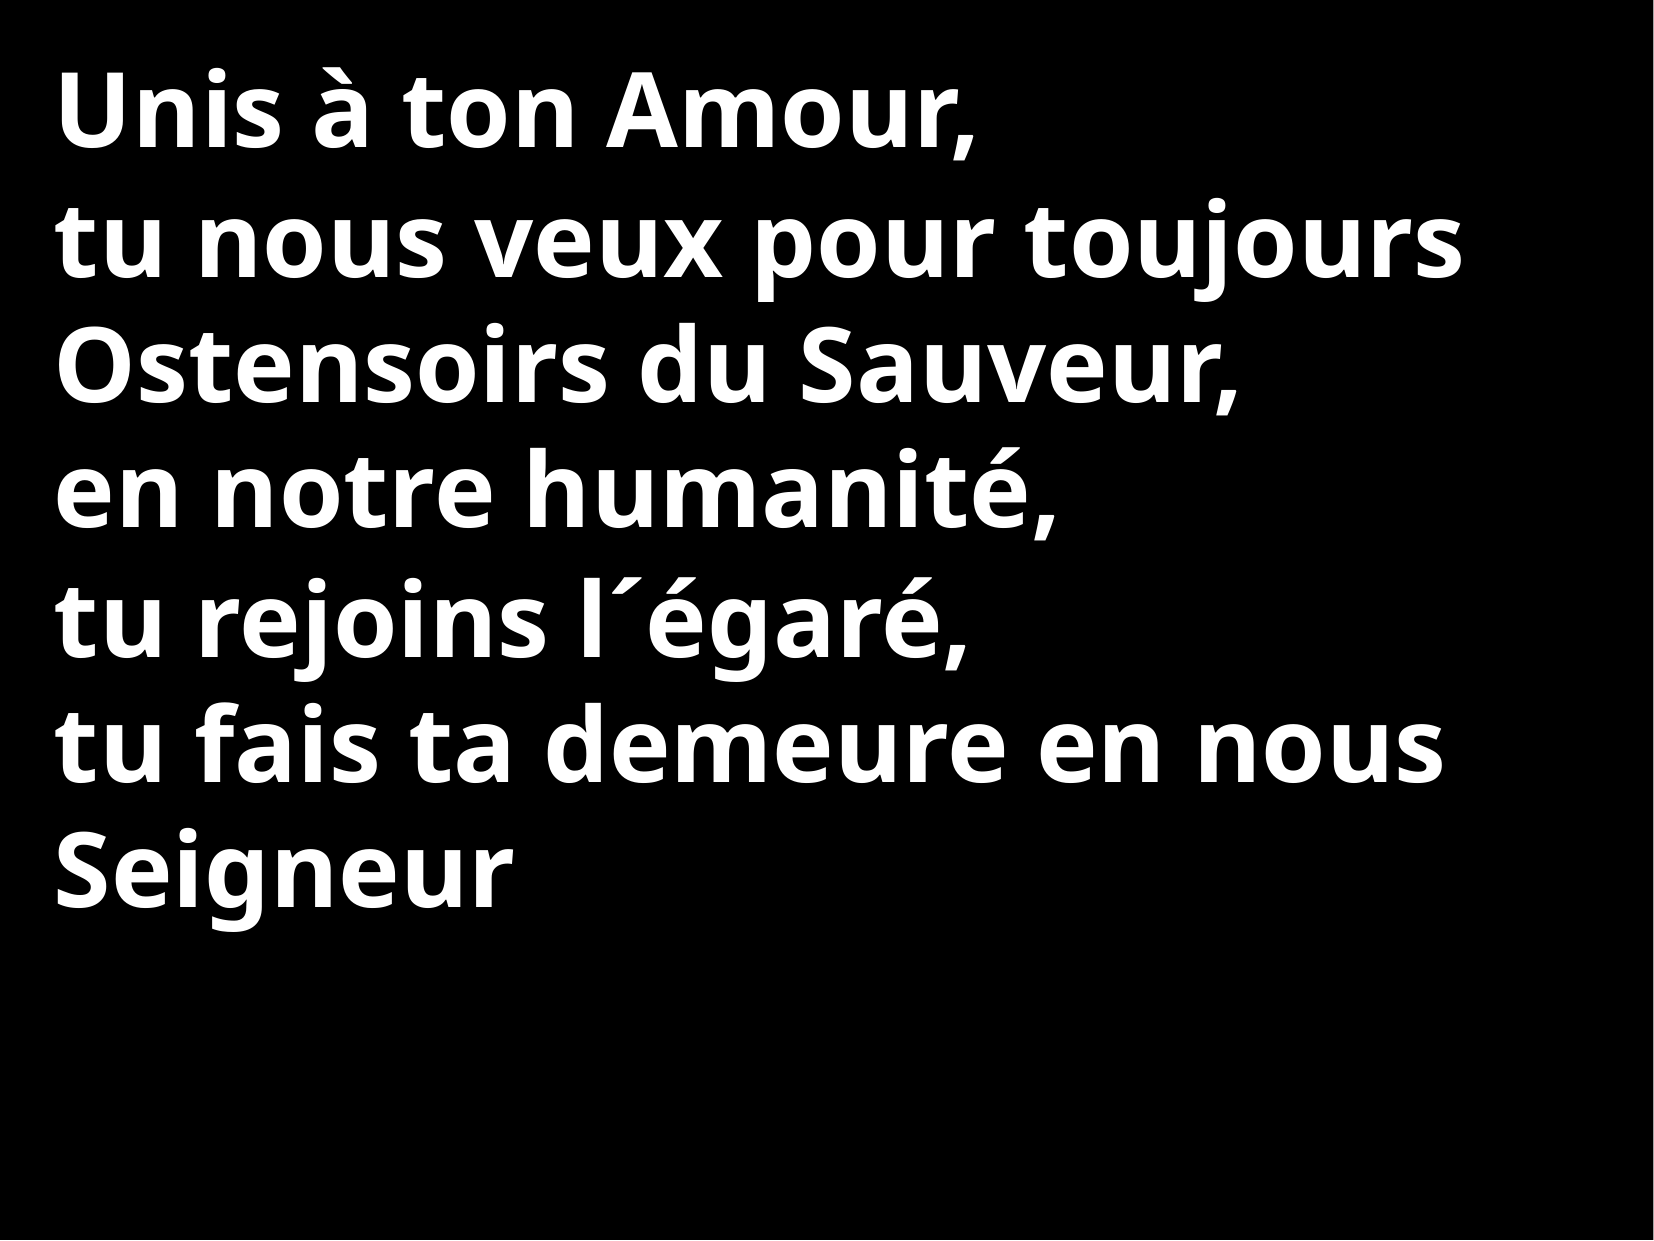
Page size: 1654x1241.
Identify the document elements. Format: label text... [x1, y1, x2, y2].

list Unis à ton Amour, tu nous veux pour toujours Ostensoirs du Sauveur, en notre humanité, tu rejoins l´égaré, tu fais ta demeure en nous Seigneur [39, 35, 1615, 1071]
